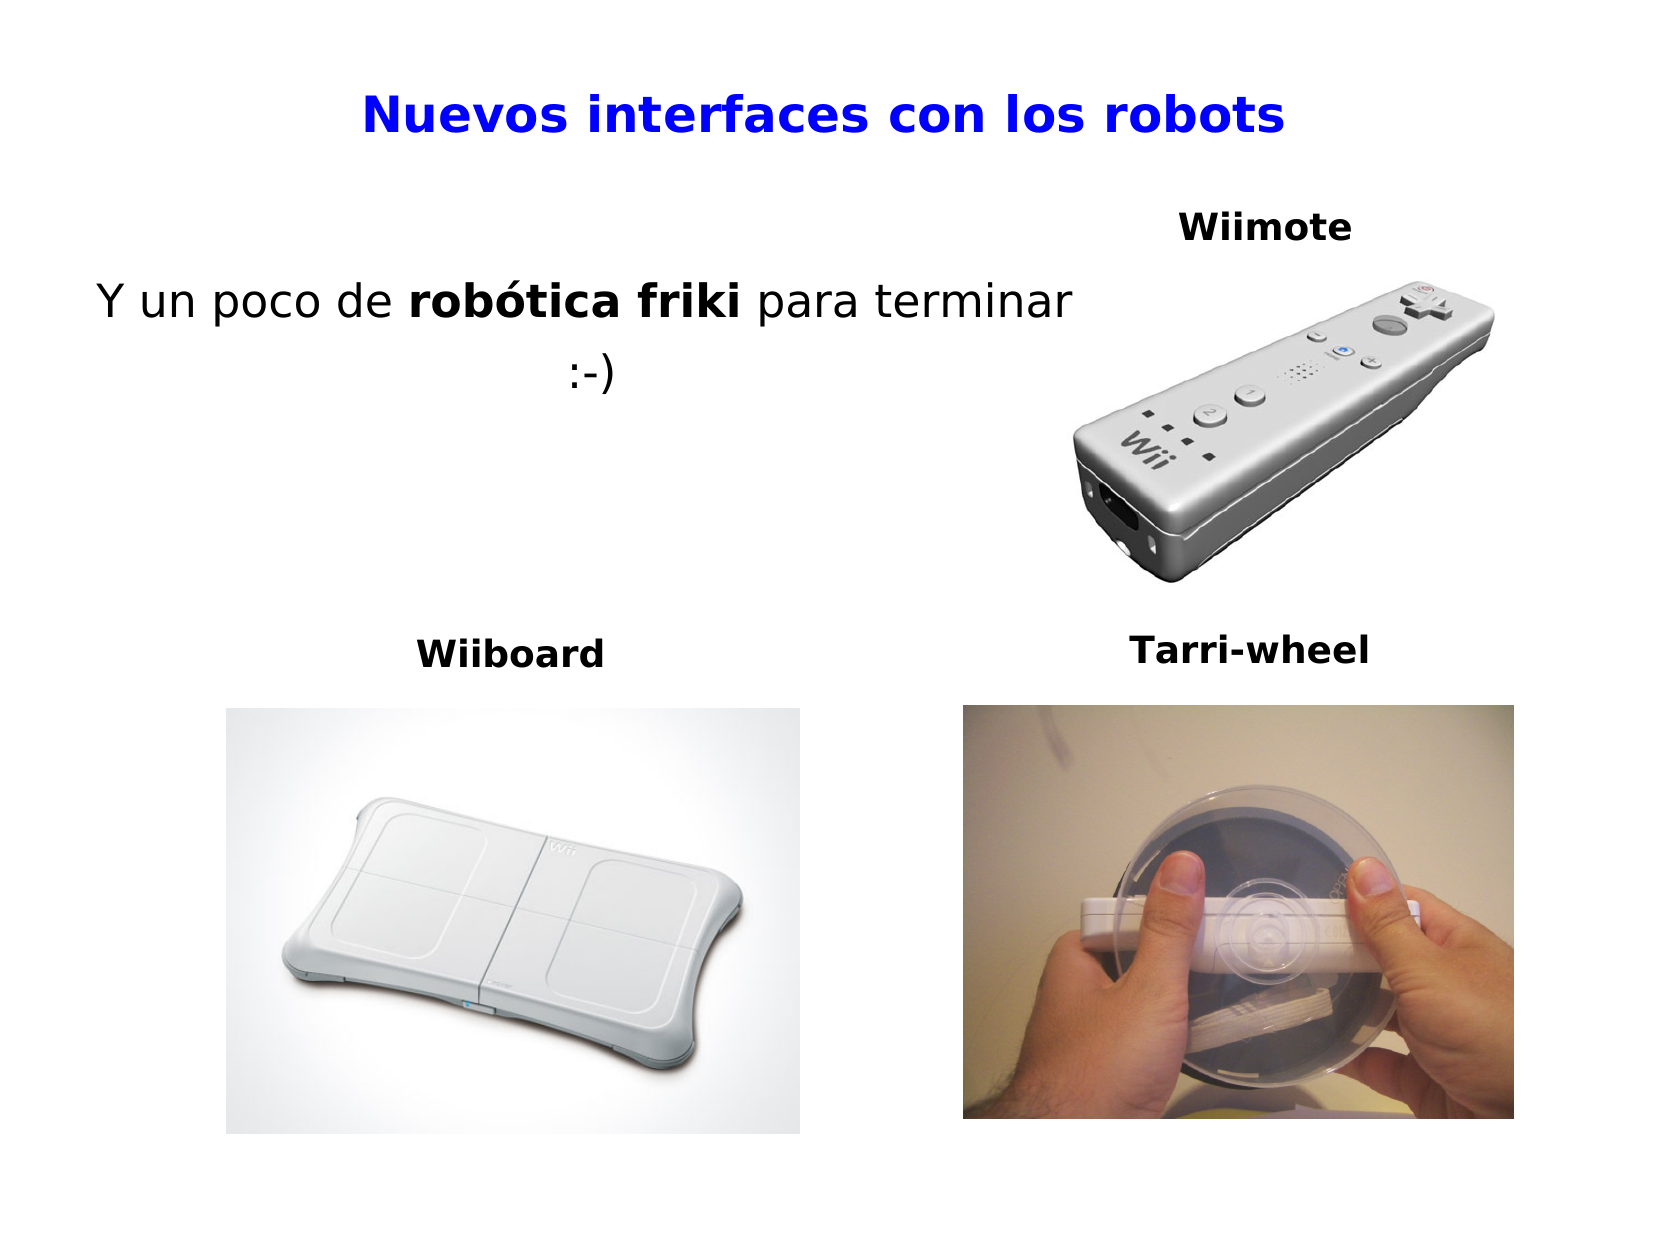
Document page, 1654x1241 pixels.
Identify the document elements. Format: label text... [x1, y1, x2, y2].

text_box Y un poco de robótica friki para terminar :-) [81, 267, 1088, 407]
picture [1052, 278, 1520, 585]
text_box Nuevos interfaces con los robots [346, 78, 1302, 152]
picture [963, 705, 1514, 1119]
picture [226, 708, 800, 1134]
text_box Wiimote [1163, 197, 1368, 257]
text_box Tarri-wheel [1114, 621, 1386, 680]
text_box Wiiboard [401, 625, 621, 684]
